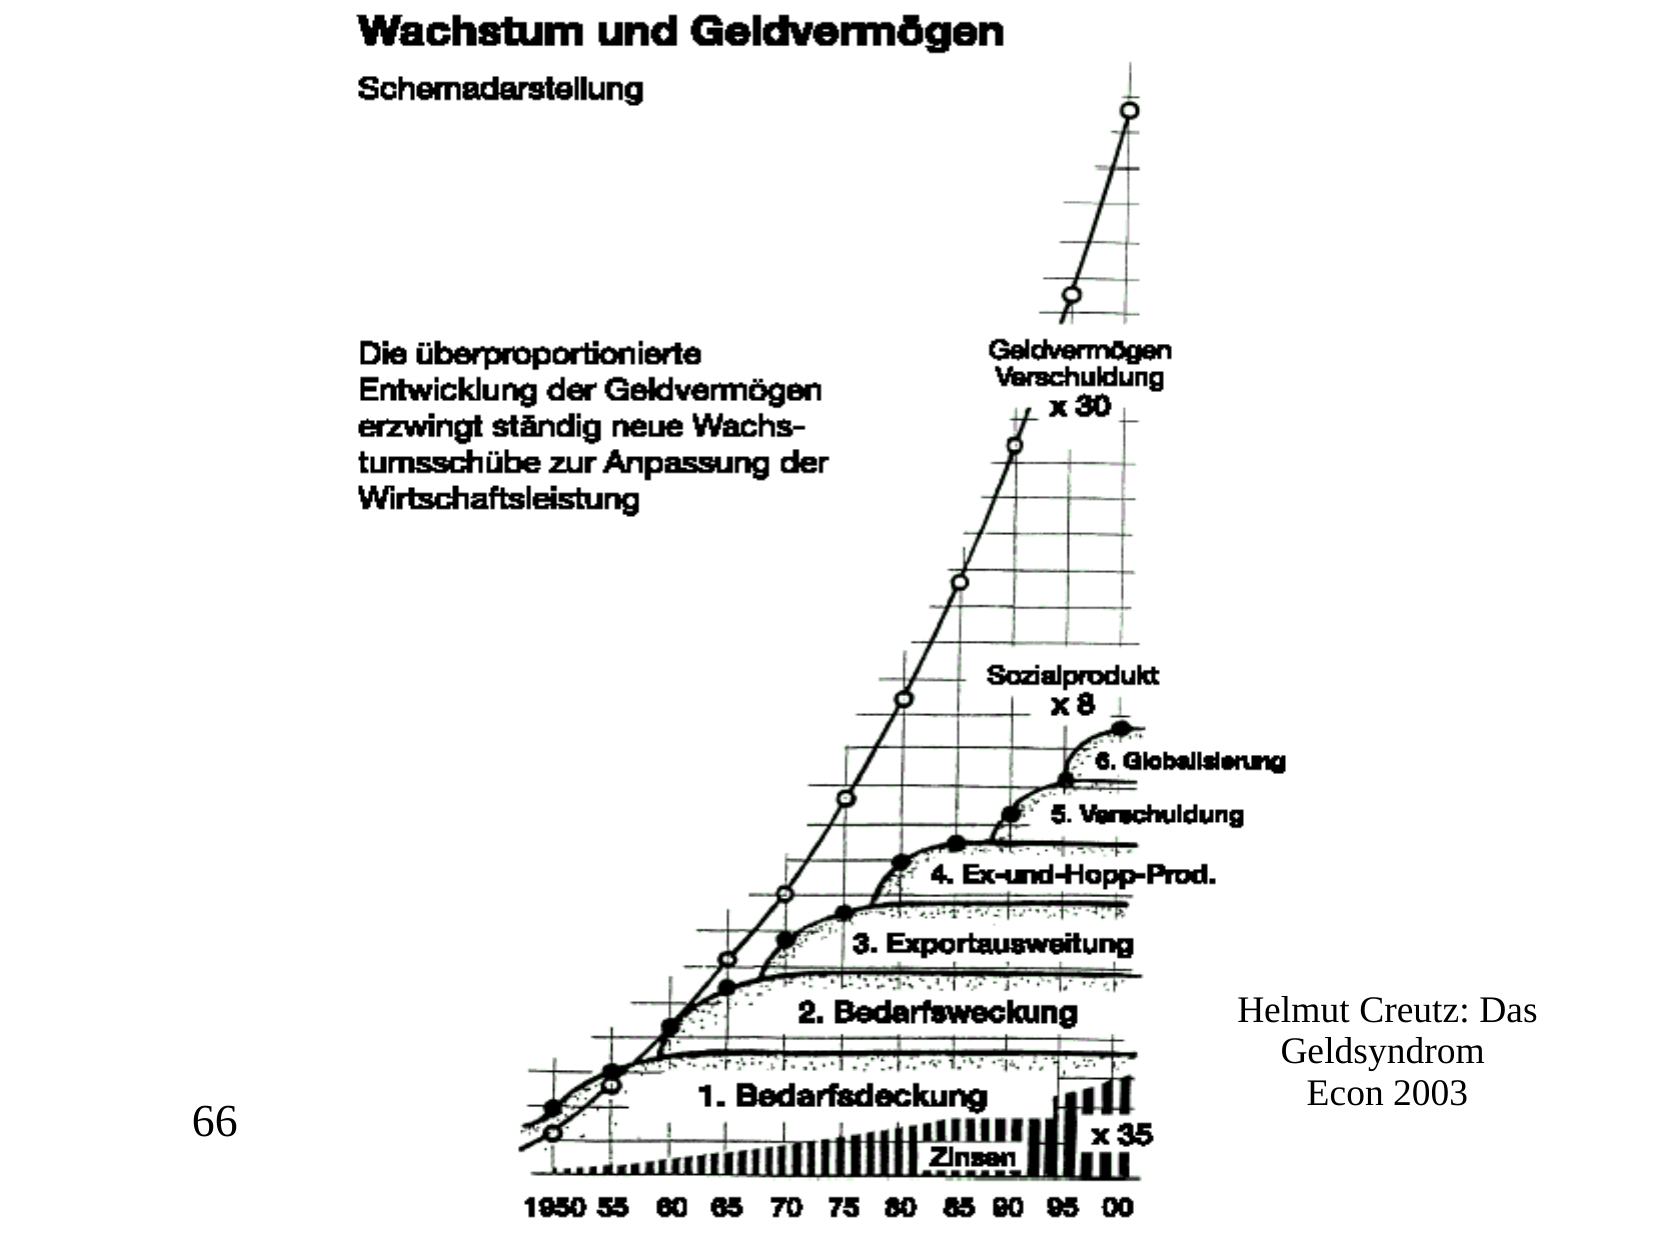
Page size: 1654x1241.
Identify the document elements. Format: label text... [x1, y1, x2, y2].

text_box <Foliennummer> [177, 1088, 528, 1154]
picture [345, 0, 1308, 1241]
text_box Helmut Creutz: Das Geldsyndrom Econ 2003 [1222, 981, 1577, 1123]
